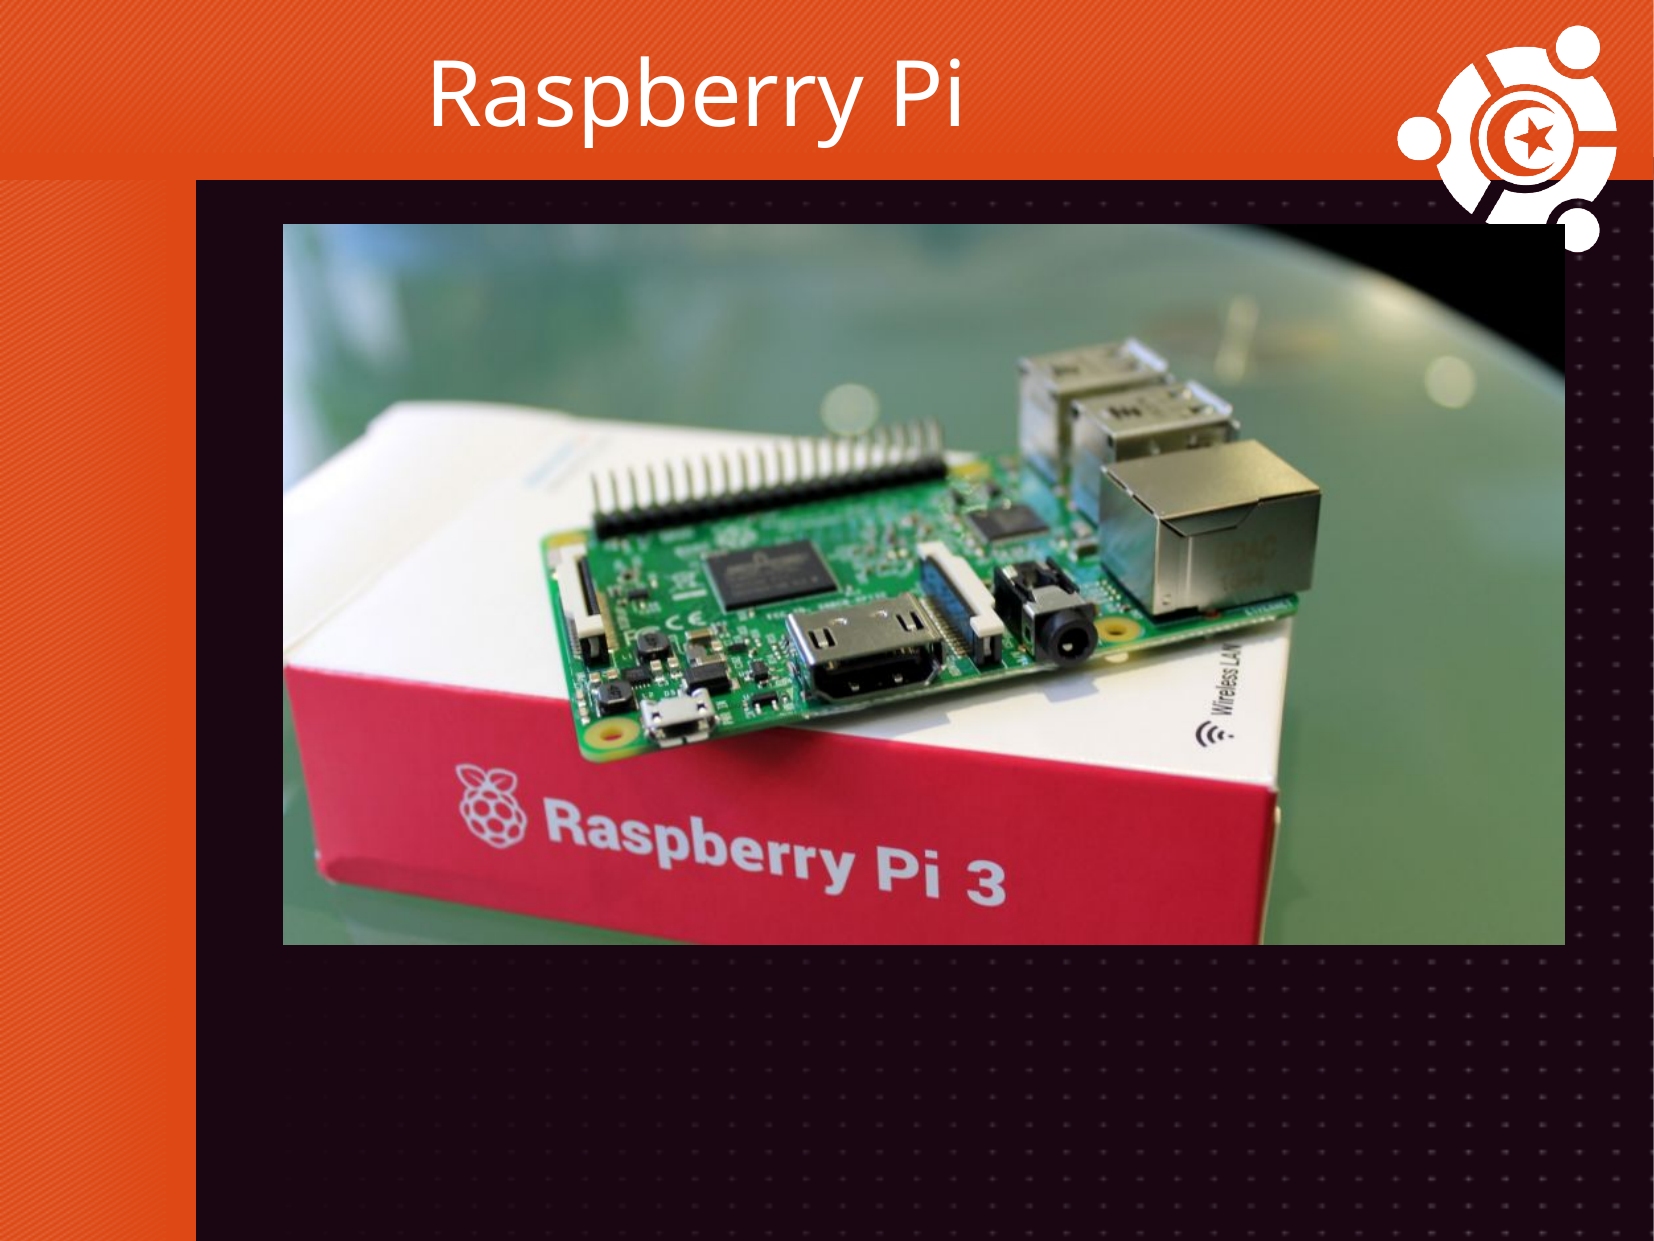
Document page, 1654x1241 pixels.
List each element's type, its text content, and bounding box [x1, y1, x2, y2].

picture [0, 0, 1654, 1241]
title Raspberry Pi [0, 2, 1394, 181]
